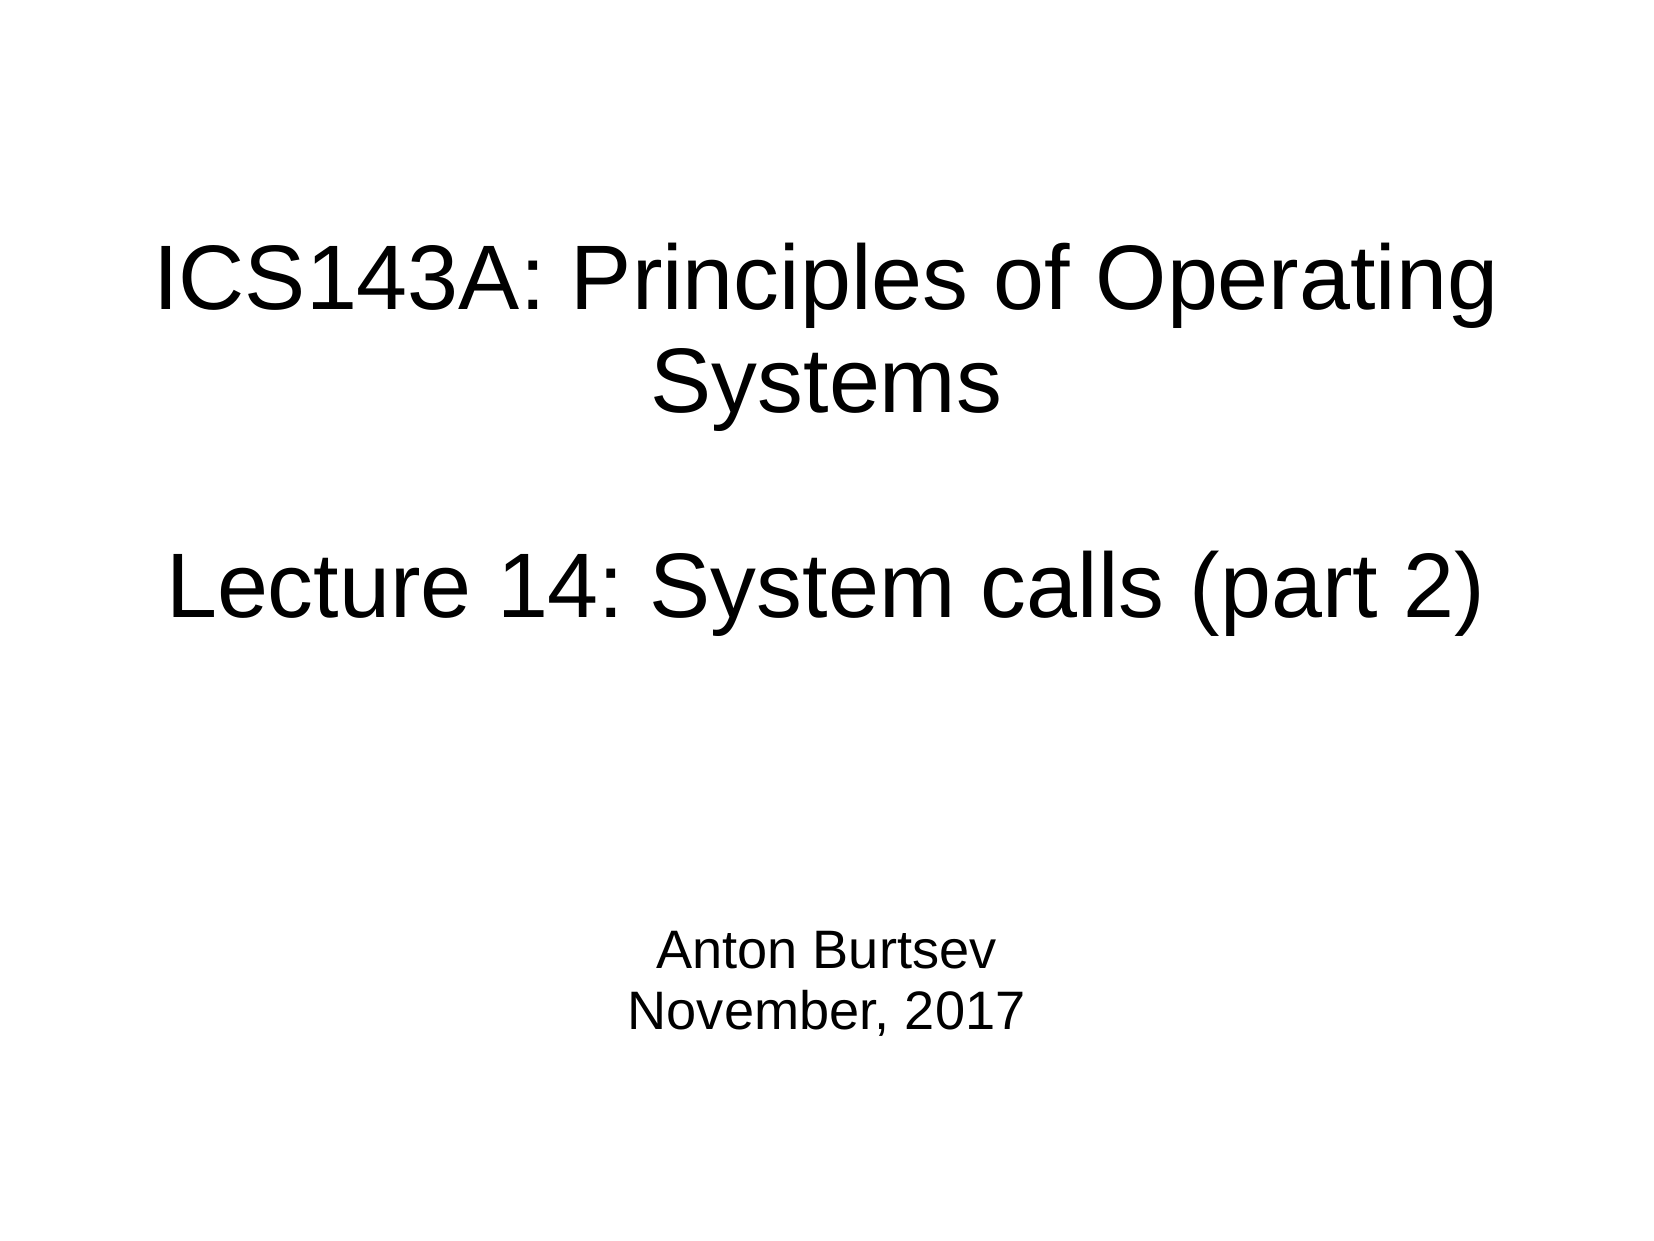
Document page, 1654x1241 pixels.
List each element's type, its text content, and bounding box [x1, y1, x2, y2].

subtitle Anton Burtsev November, 2017 [82, 637, 1571, 1109]
title ICS143A: Principles of Operating Systems Lecture 14: System calls (part 2) [82, 113, 1571, 637]
